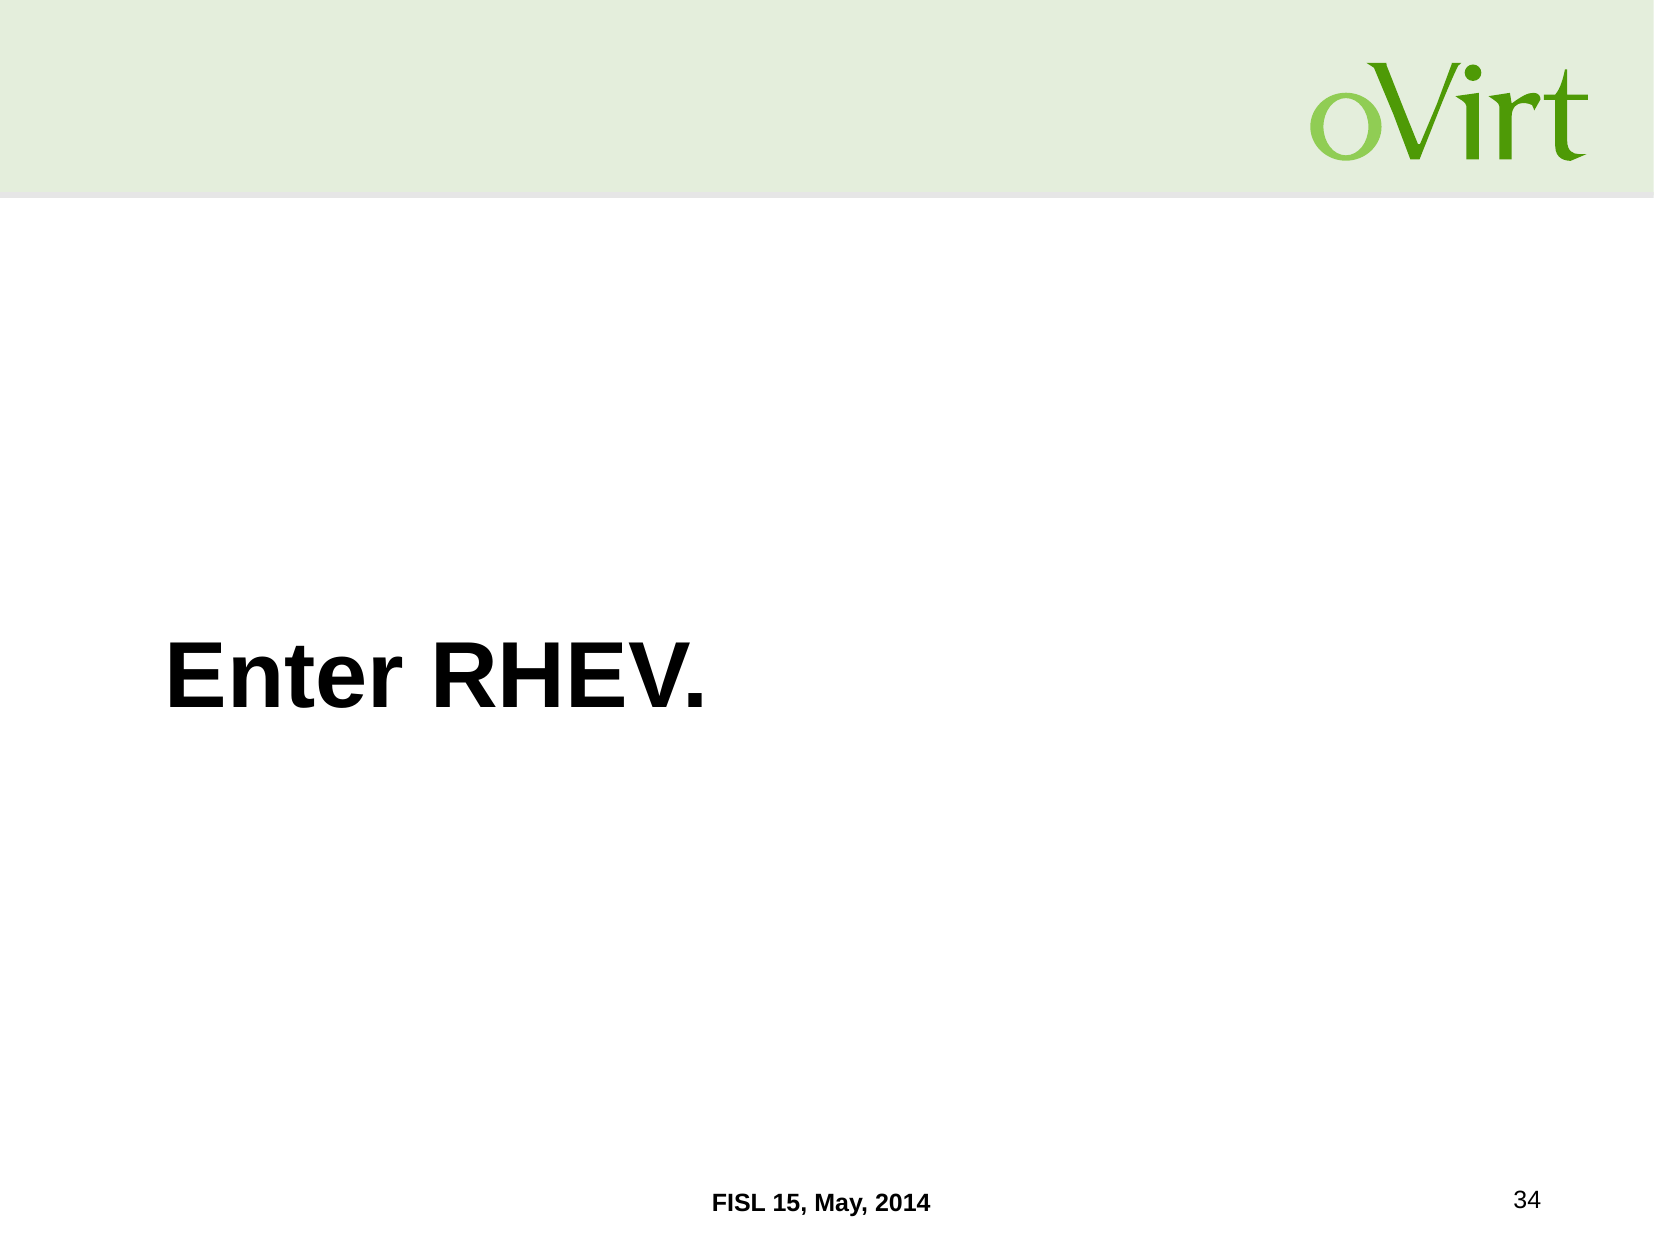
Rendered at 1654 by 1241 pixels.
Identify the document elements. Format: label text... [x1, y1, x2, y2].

text_box Enter RHEV. [150, 615, 1654, 750]
